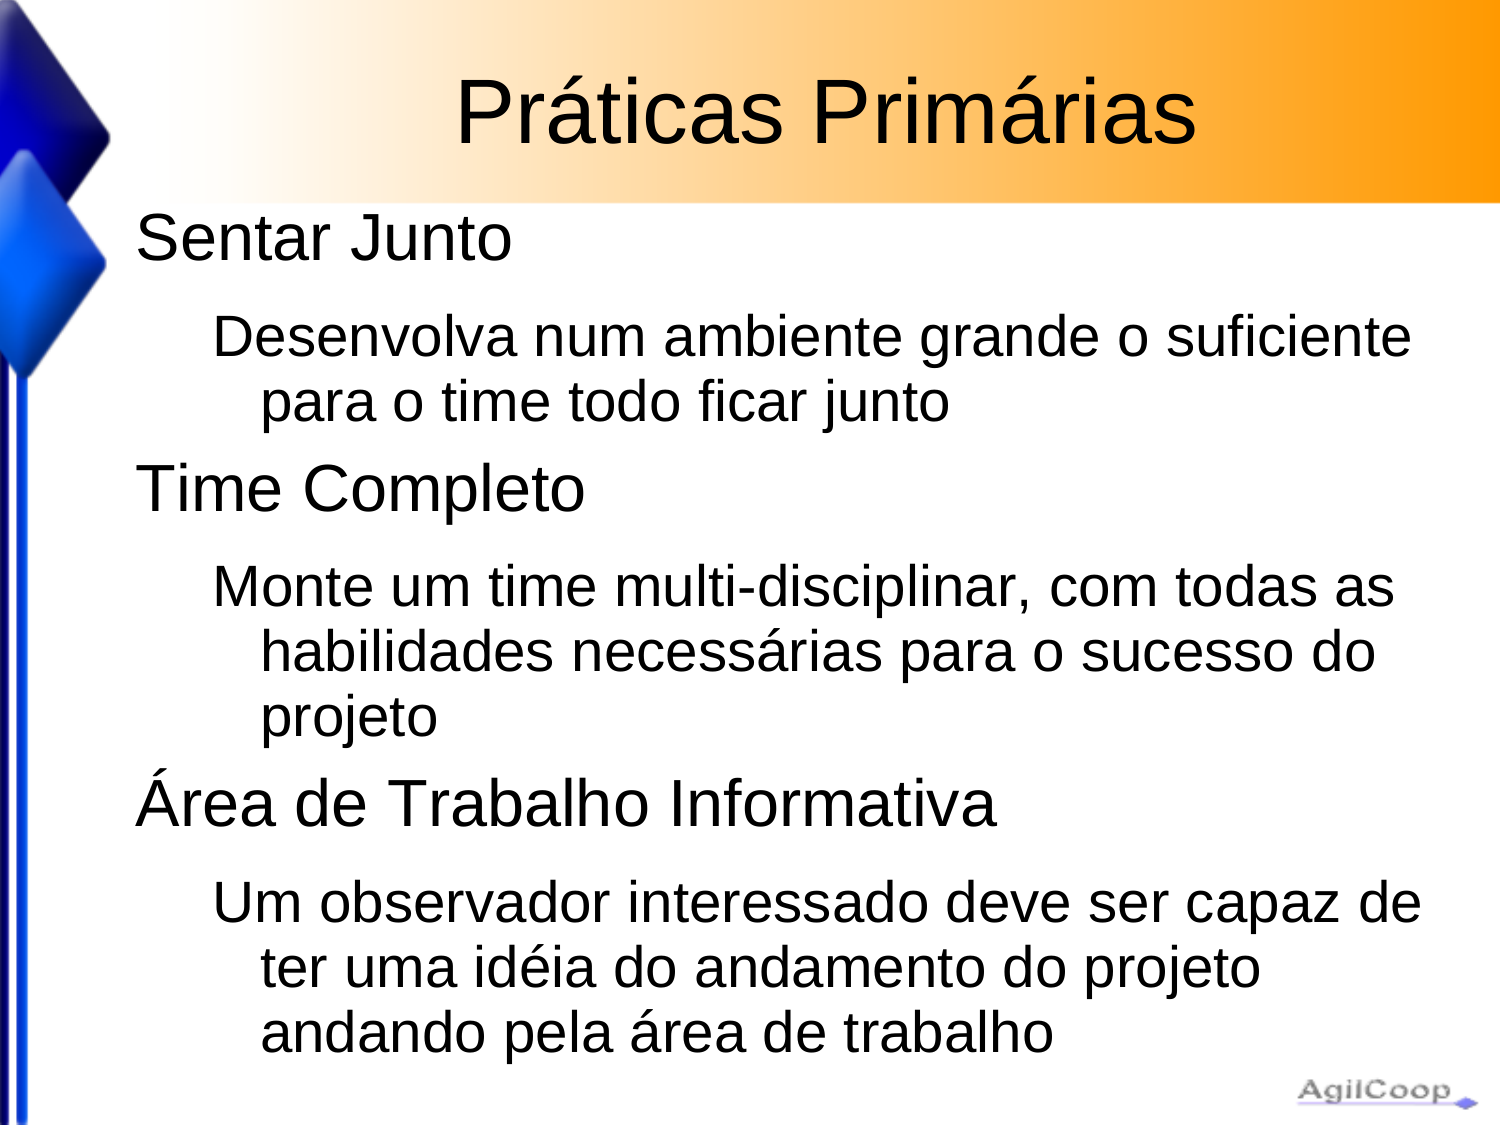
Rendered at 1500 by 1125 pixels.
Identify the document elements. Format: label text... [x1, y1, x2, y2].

picture [0, 0, 1500, 1125]
title Práticas Primárias [82, 8, 1500, 216]
list Sentar Junto Desenvolva num ambiente grande o suficiente para o time todo ficar junto Time Completo Monte um time multi-disciplinar, com todas as habilidades necessárias para o sucesso do projeto Área de Trabalho Informativa Um observador interessado deve ser capaz de ter uma idéia do andamento do projeto andando pela área de trabalho [118, 206, 1477, 1123]
